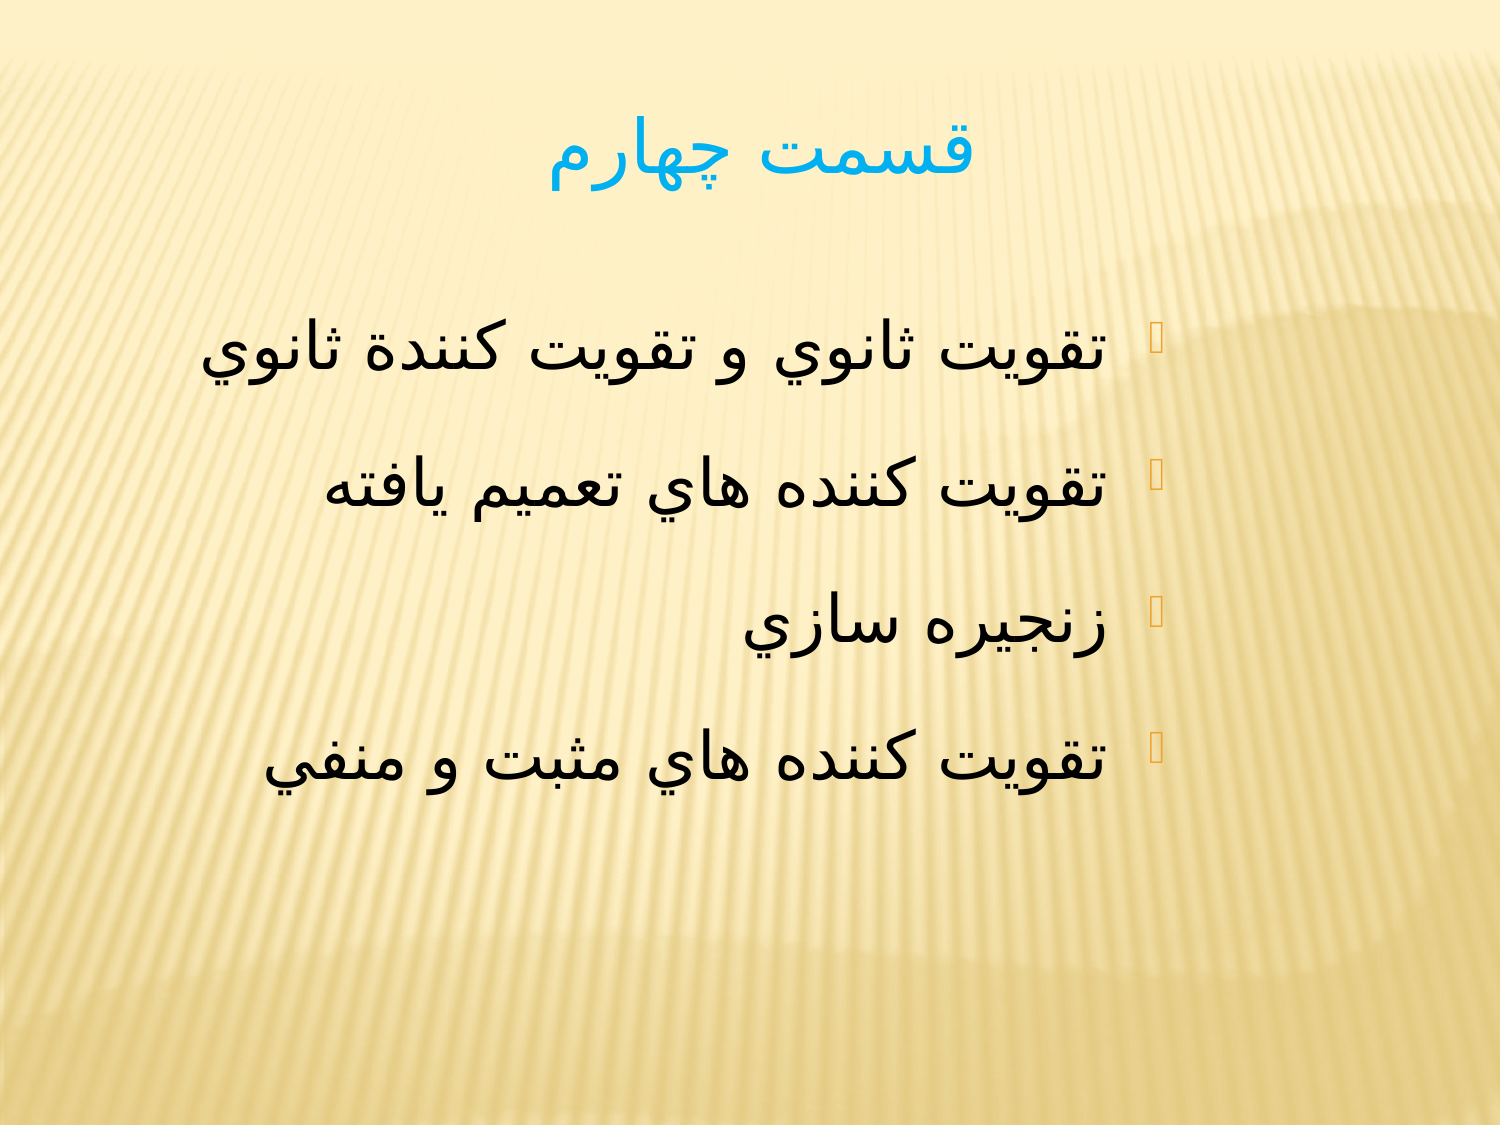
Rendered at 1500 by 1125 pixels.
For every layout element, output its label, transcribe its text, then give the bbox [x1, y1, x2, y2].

list تقويت ثانوي و تقويت كنندة ثانوي تقويت كننده هاي تعميم يافته زنجيره سازي تقويت كننده هاي مثبت و منفي [50, 254, 1476, 998]
title قسمت چهارم [50, 75, 1476, 213]
